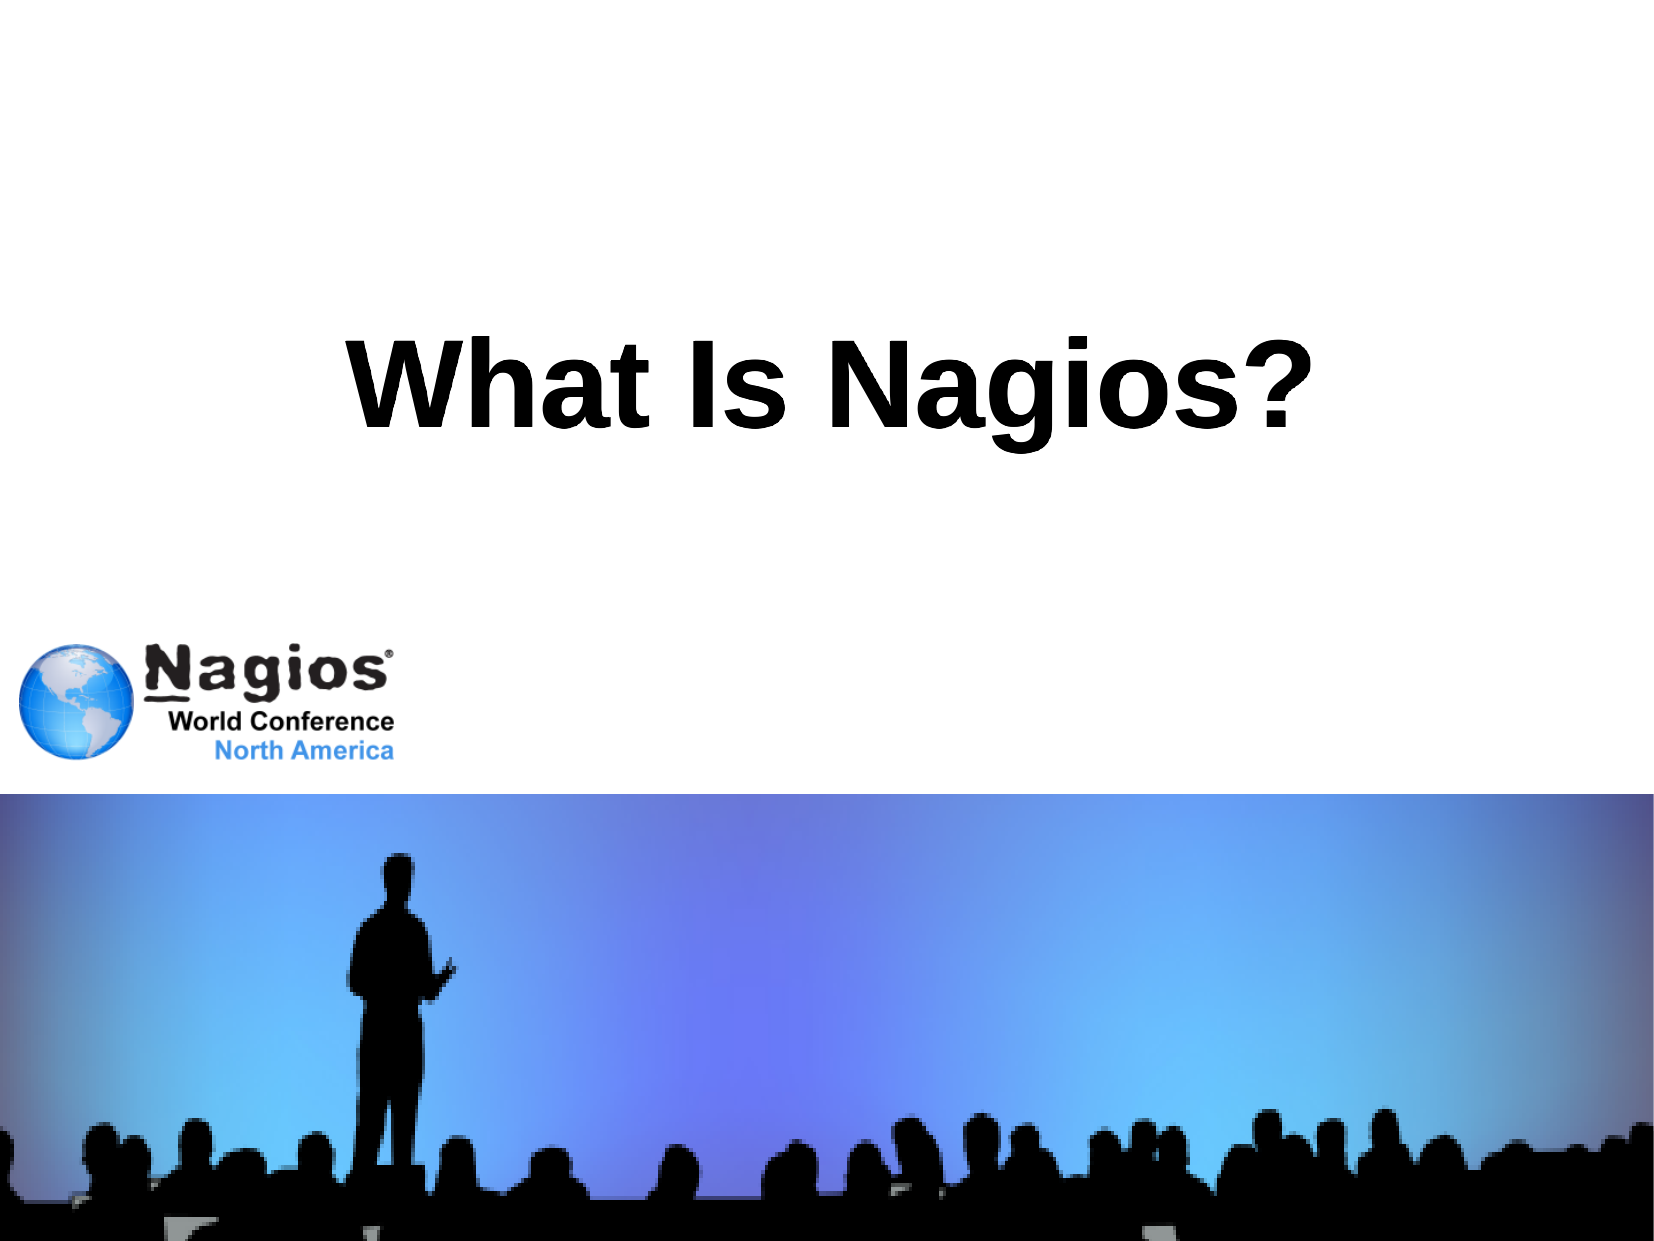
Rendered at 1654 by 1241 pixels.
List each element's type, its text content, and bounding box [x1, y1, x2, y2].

picture [19, 643, 395, 785]
title What Is Nagios? [87, 287, 1576, 480]
picture [0, 794, 1654, 1241]
